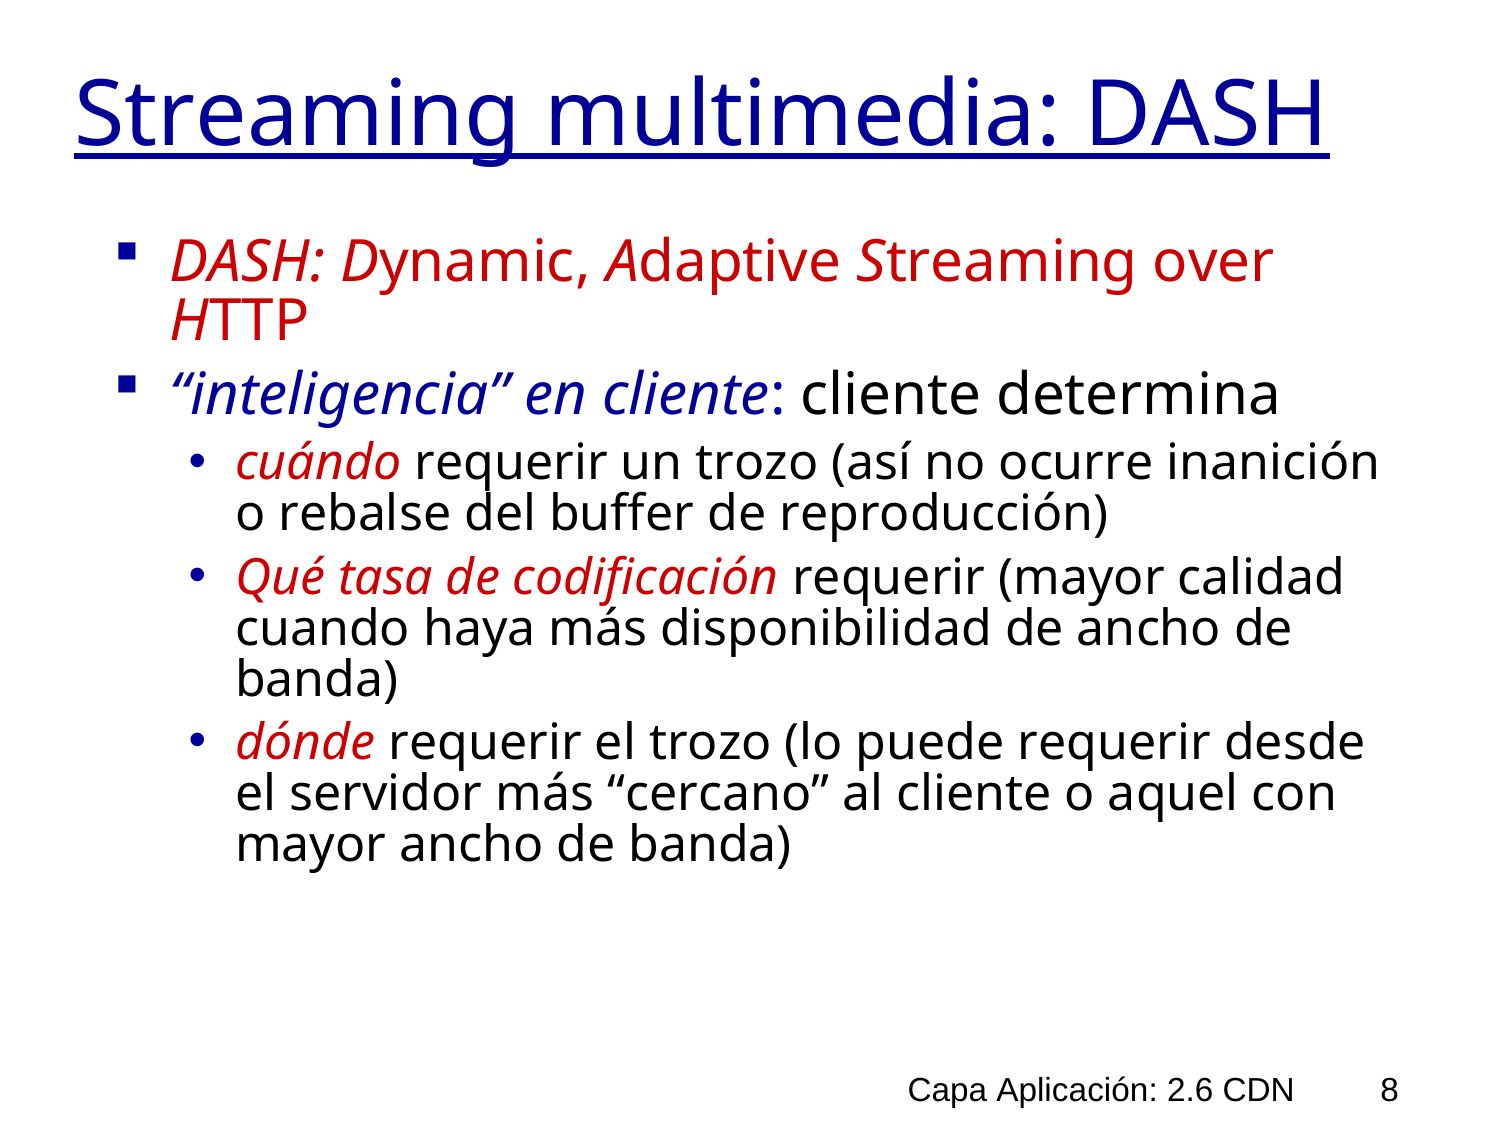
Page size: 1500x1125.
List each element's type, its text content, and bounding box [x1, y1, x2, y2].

list DASH: Dynamic, Adaptive Streaming over HTTP “inteligencia” en cliente: cliente determina cuándo requerir un trozo (así no ocurre inanición o rebalse del buffer de reproducción) Qué tasa de codificación requerir (mayor calidad cuando haya más disponibilidad de ancho de banda) dónde requerir el trozo (lo puede requerir desde el servidor más “cercano” al cliente o aquel con mayor ancho de banda) [98, 226, 1435, 1056]
title Streaming multimedia: DASH [59, 37, 1401, 181]
